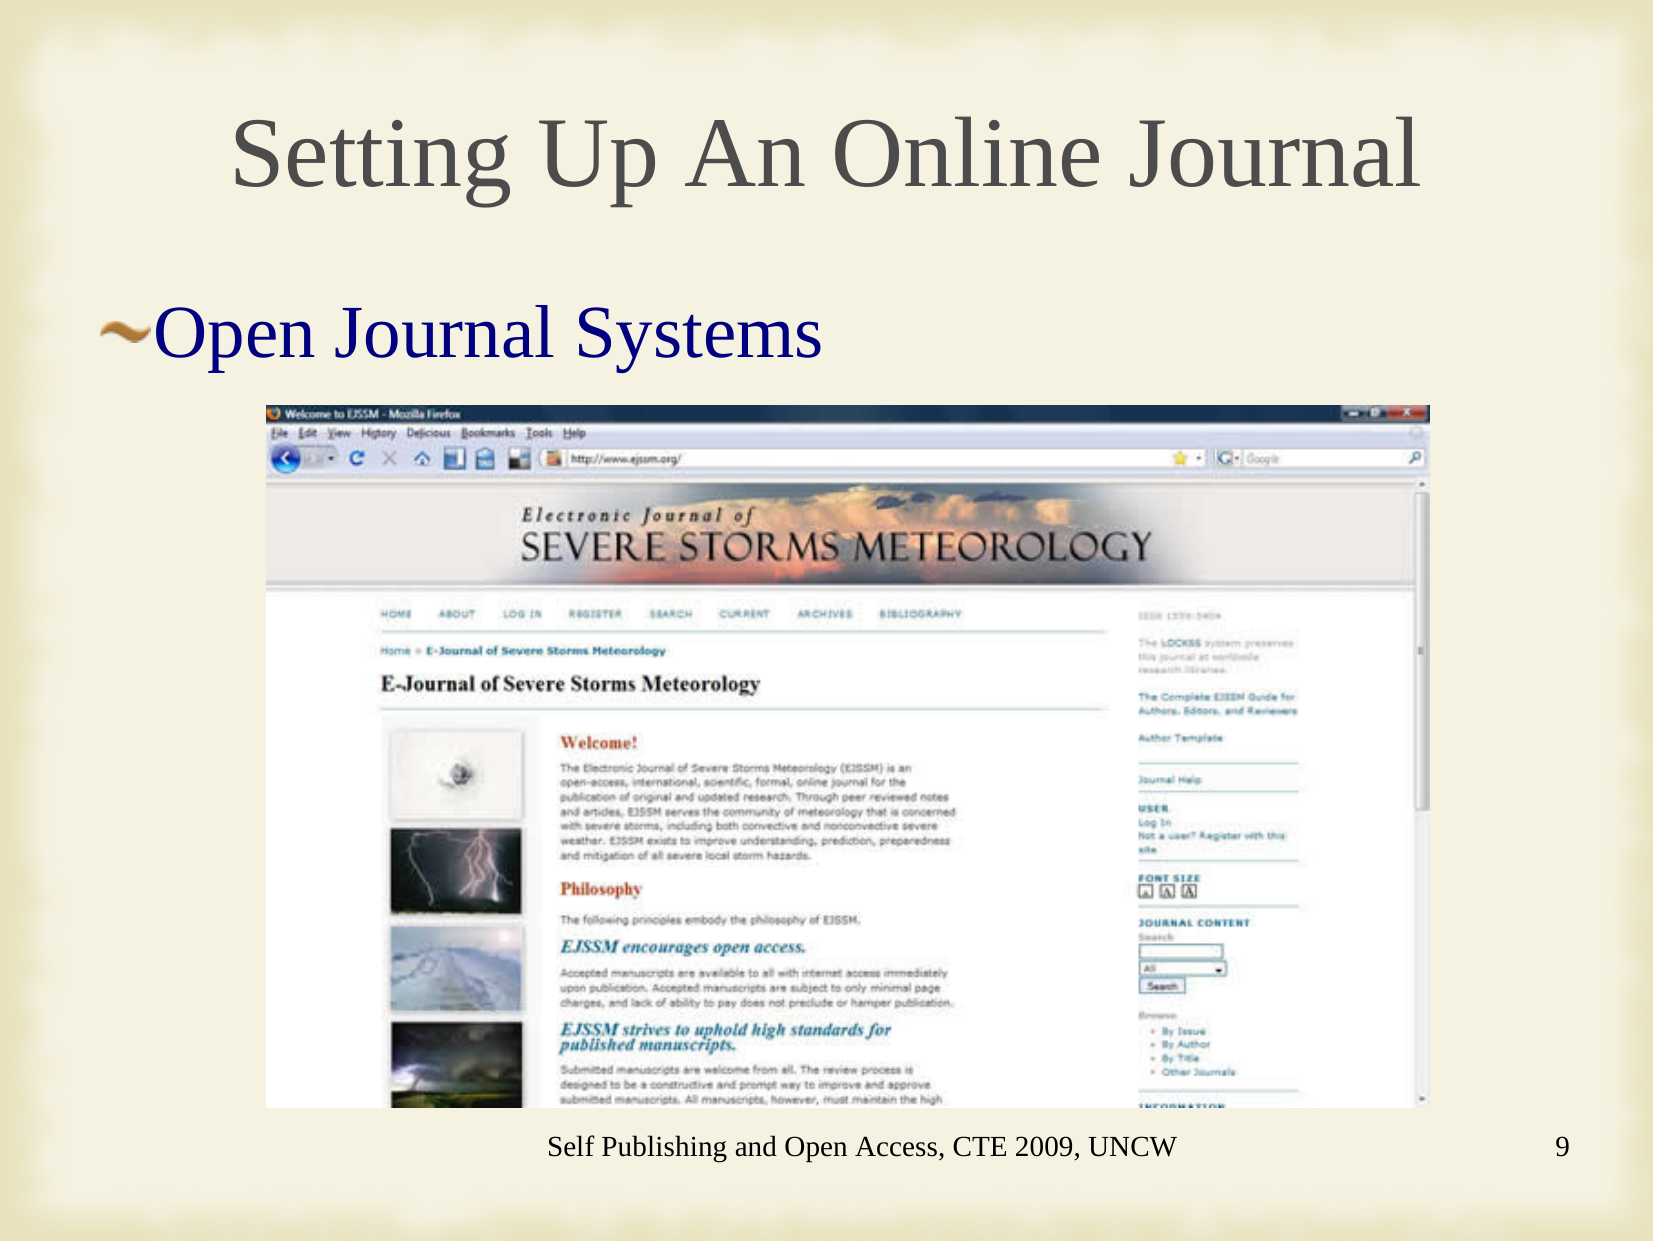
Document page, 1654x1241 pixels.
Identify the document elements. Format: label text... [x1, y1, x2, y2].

picture [0, 0, 1654, 1241]
title Setting Up An Online Journal [82, 56, 1571, 250]
list Open Journal Systems [82, 290, 1571, 1095]
